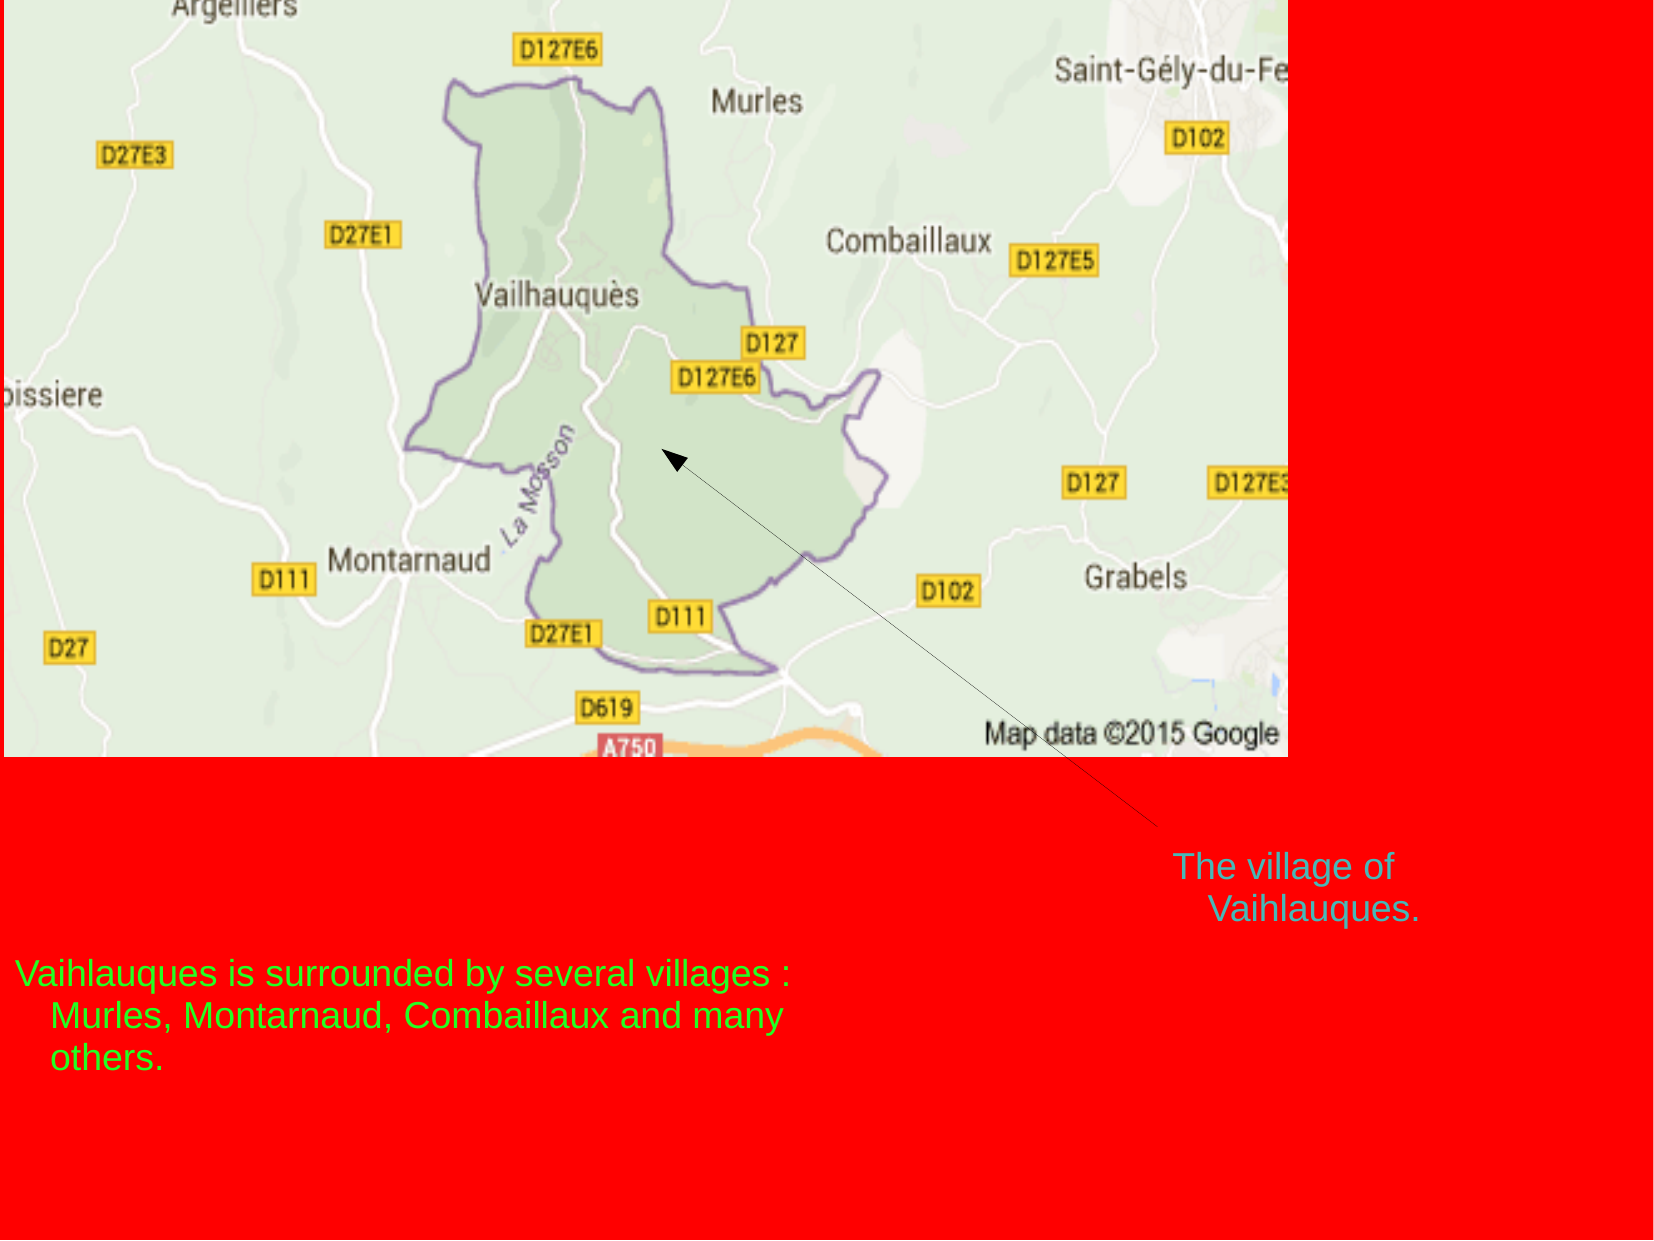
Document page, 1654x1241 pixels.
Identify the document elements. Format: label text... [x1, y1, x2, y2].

text_box Vaihlauques is surrounded by several villages : Murles, Montarnaud, Combaillaux and many others. [0, 944, 898, 1086]
picture [4, 0, 1288, 757]
text_box The village of Vaihlauques. [1157, 838, 1583, 938]
